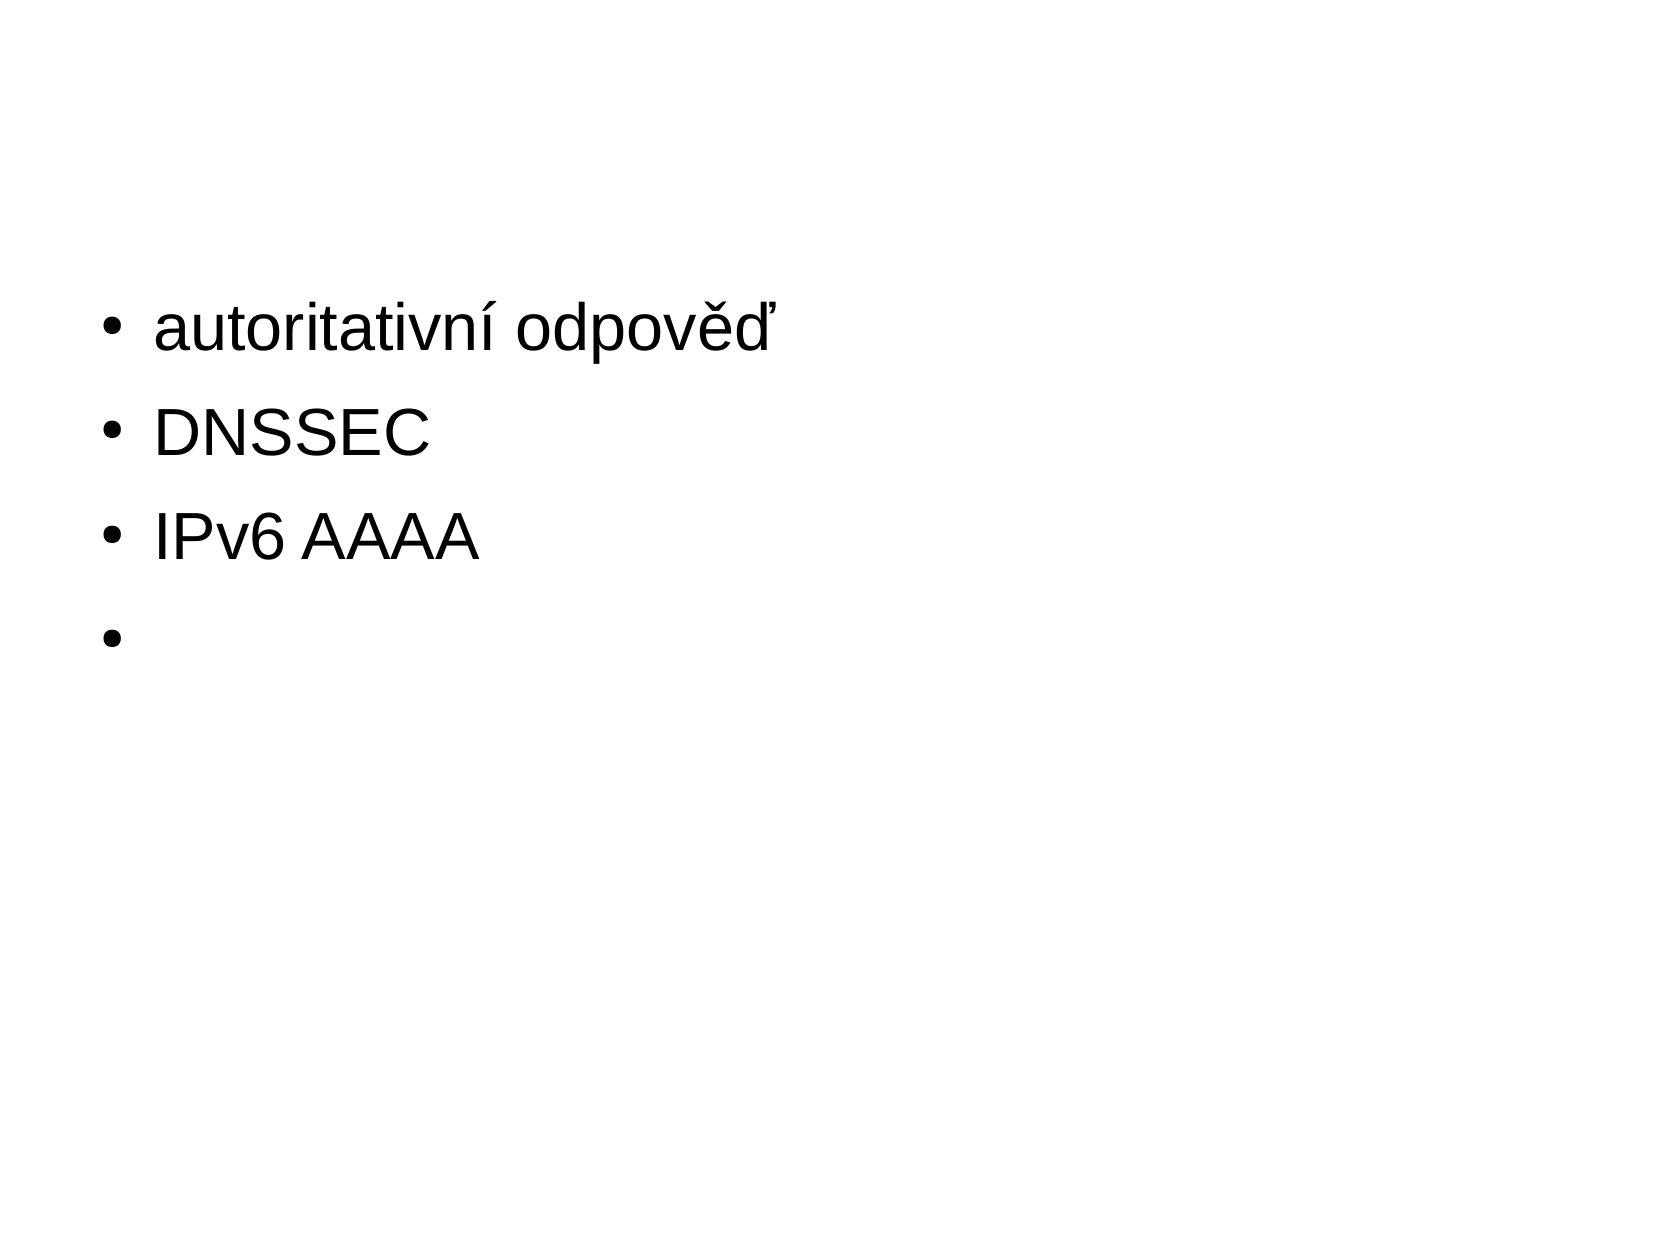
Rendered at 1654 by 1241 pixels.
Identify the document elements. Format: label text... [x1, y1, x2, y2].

list autoritativní odpověď DNSSEC IPv6 AAAA [82, 290, 1571, 1010]
